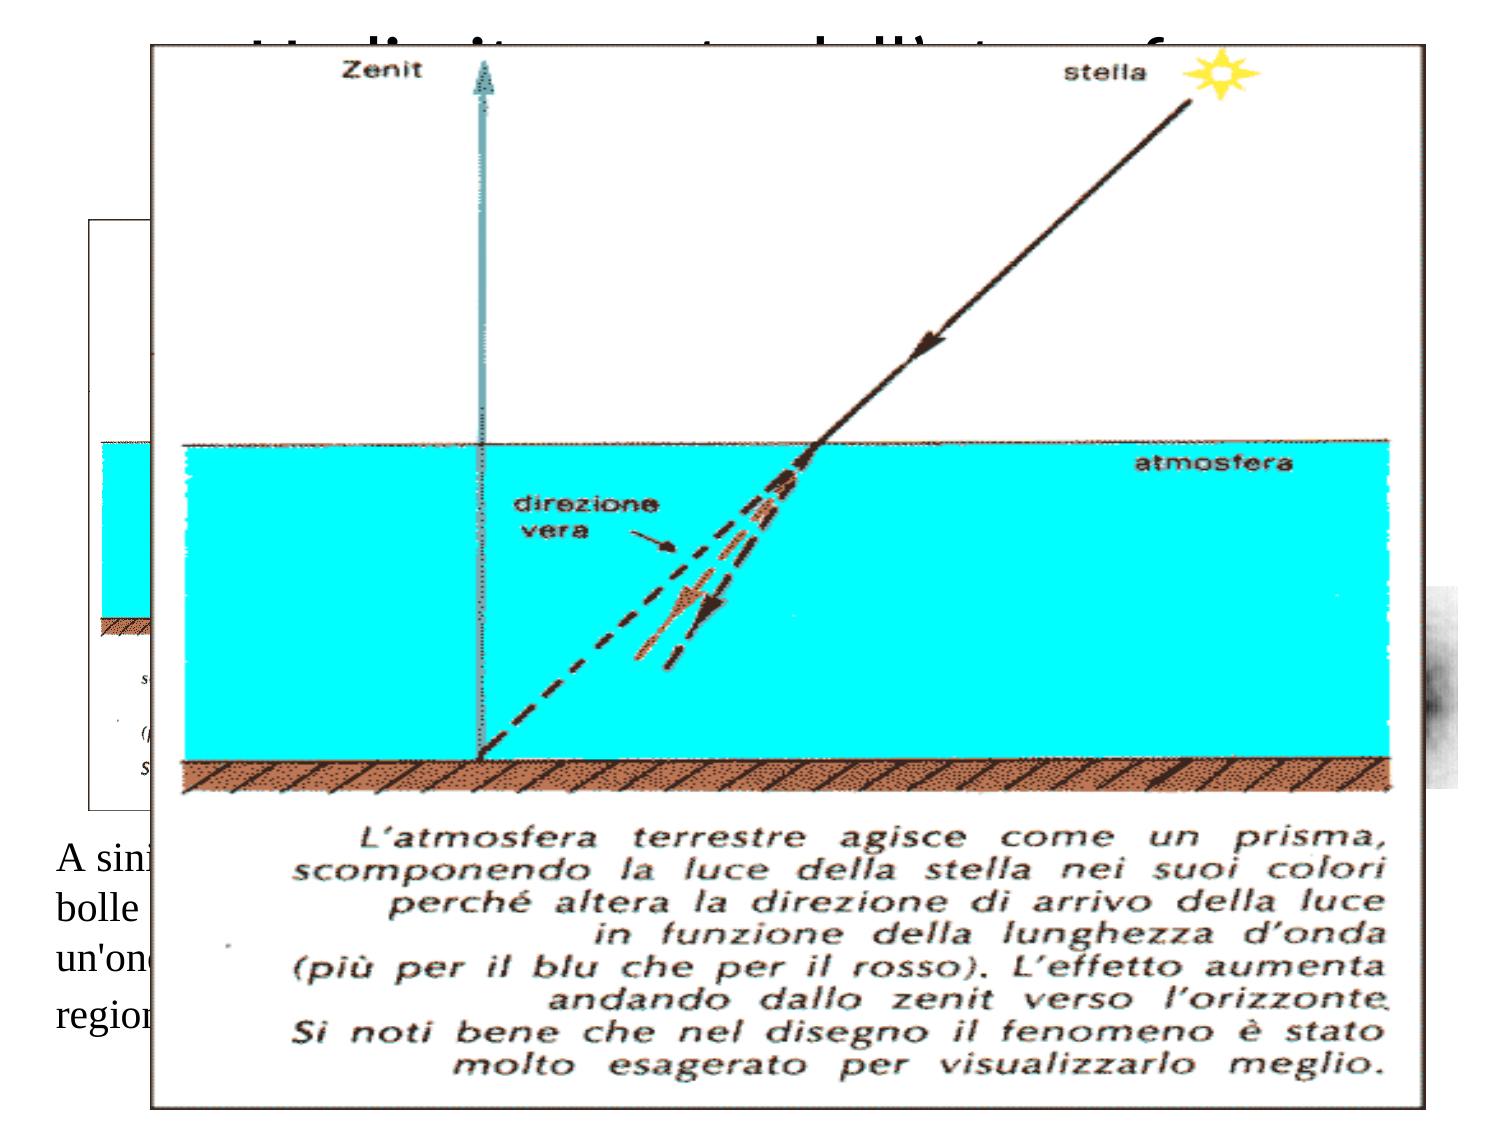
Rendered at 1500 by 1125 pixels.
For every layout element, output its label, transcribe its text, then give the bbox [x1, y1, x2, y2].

title Un limite posto dall’atmosfera terrestre: il seeing [87, 9, 1438, 216]
picture [88, 45, 1458, 1111]
text_box A sinistra la rifrazione ‘statica’. A destra, la propagazione in un mezzo (aria con bolle di diverso indice di rifrazione) produce una distorsione sul fronte di un'onda piana. Il parametro ro (di ‘Fried’) per un buon sito vale ~10 cm nella regione visibile. L'immagine della stella risultante è confusa e varia rapidamente. [41, 822, 150, 1045]
